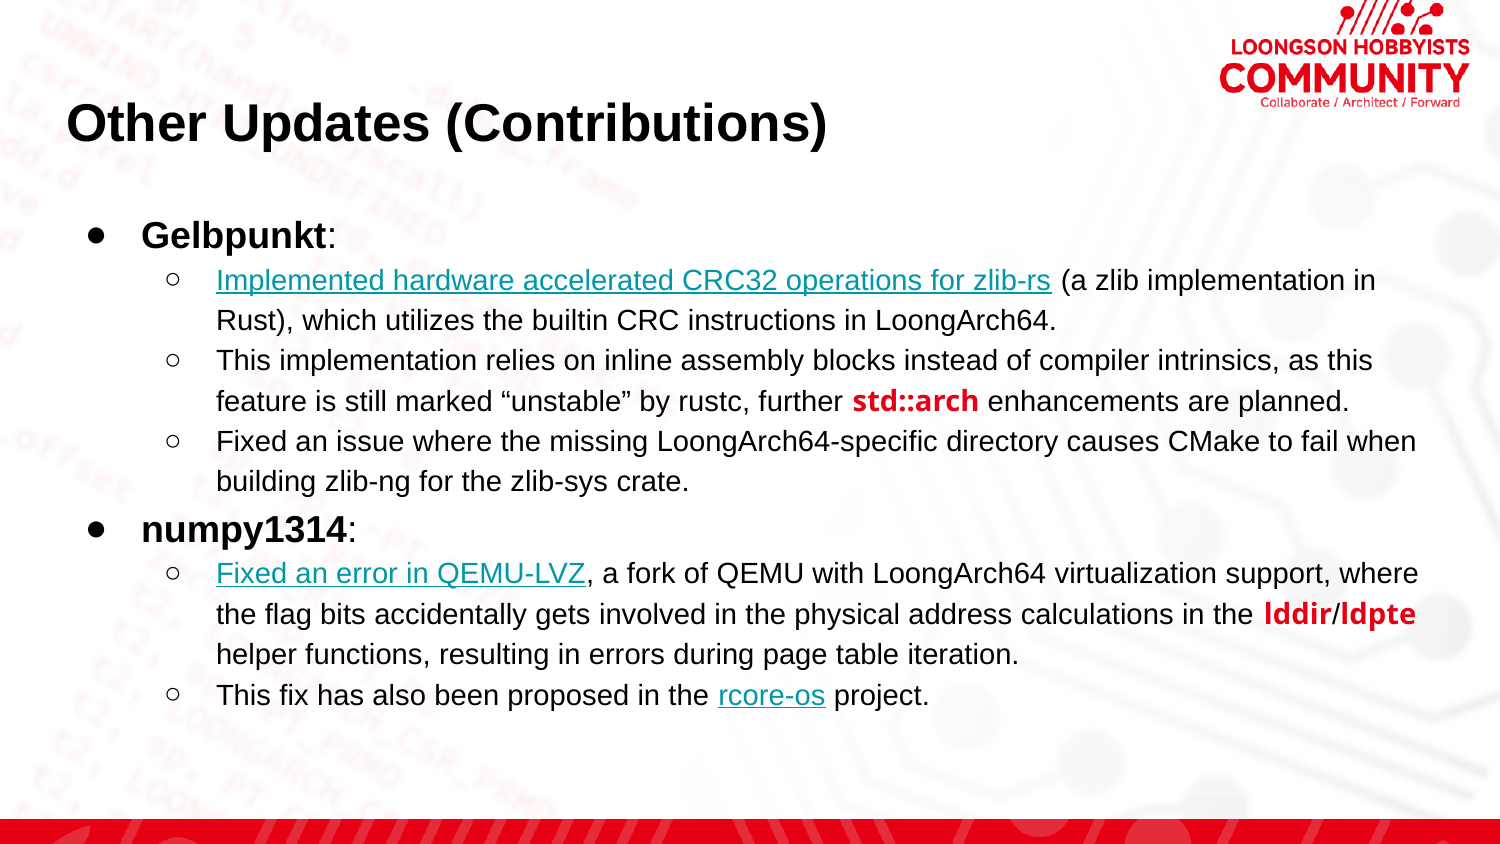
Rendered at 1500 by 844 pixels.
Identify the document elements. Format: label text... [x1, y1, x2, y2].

list Gelbpunkt: Implemented hardware accelerated CRC32 operations for zlib-rs (a zlib implementation in Rust), which utilizes the builtin CRC instructions in LoongArch64. This implementation relies on inline assembly blocks instead of compiler intrinsics, as this feature is still marked “unstable” by rustc, further std::arch enhancements are planned. Fixed an issue where the missing LoongArch64-specific directory causes CMake to fail when building zlib-ng for the zlib-sys crate. numpy1314: Fixed an error in QEMU-LVZ, a fork of QEMU with LoongArch64 virtualization support, where the flag bits accidentally gets involved in the physical address calculations in the lddir/ldpte helper functions, resulting in errors during page table iteration. This fix has also been proposed in the rcore-os project. [51, 189, 1449, 797]
title Other Updates (Contributions) [51, 72, 1449, 167]
picture [0, 0, 1500, 844]
